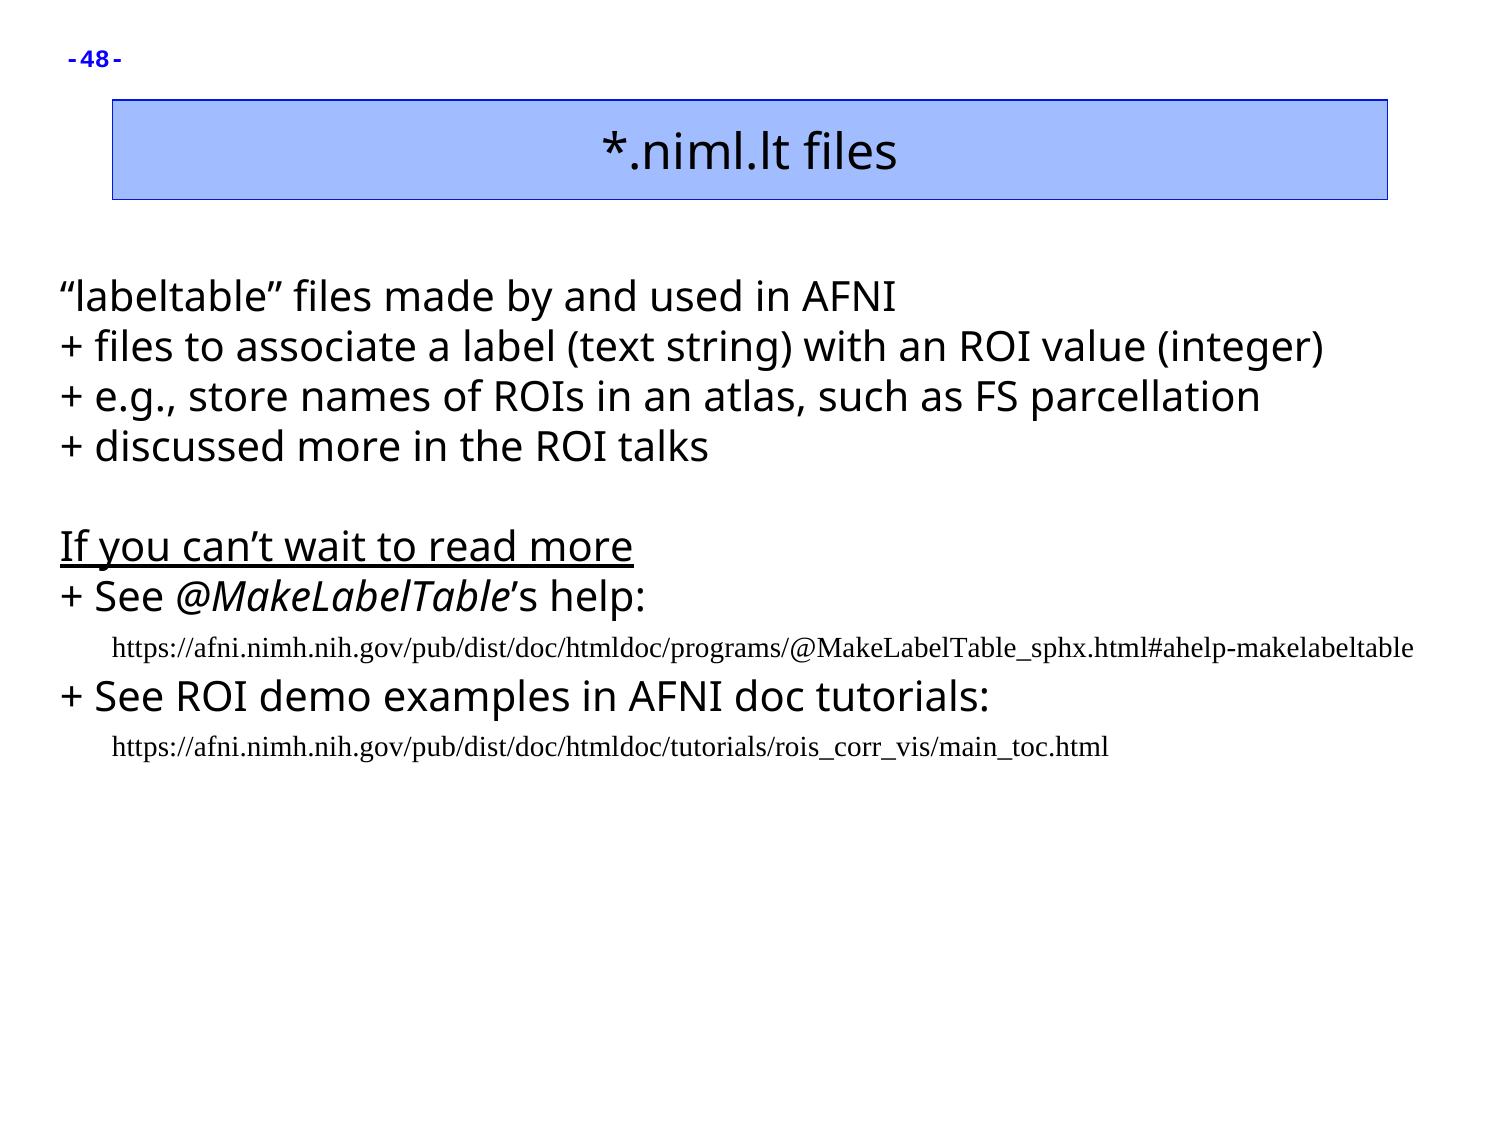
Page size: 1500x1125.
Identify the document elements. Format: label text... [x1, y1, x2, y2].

text_box https://afni.nimh.nih.gov/pub/dist/doc/htmldoc/tutorials/rois_corr_vis/main_toc.html [97, 720, 1400, 805]
text_box “labeltable” files made by and used in AFNI + files to associate a label (text string) with an ROI value (integer) + e.g., store names of ROIs in an atlas, such as FS parcellation + discussed more in the ROI talks If you can’t wait to read more + See @MakeLabelTable’s help: + See ROI demo examples in AFNI doc tutorials: [45, 262, 1421, 778]
text_box *.niml.lt files [112, 99, 1388, 200]
text_box https://afni.nimh.nih.gov/pub/dist/doc/htmldoc/programs/@MakeLabelTable_sphx.html#ahelp-makelabeltable [97, 621, 1500, 706]
